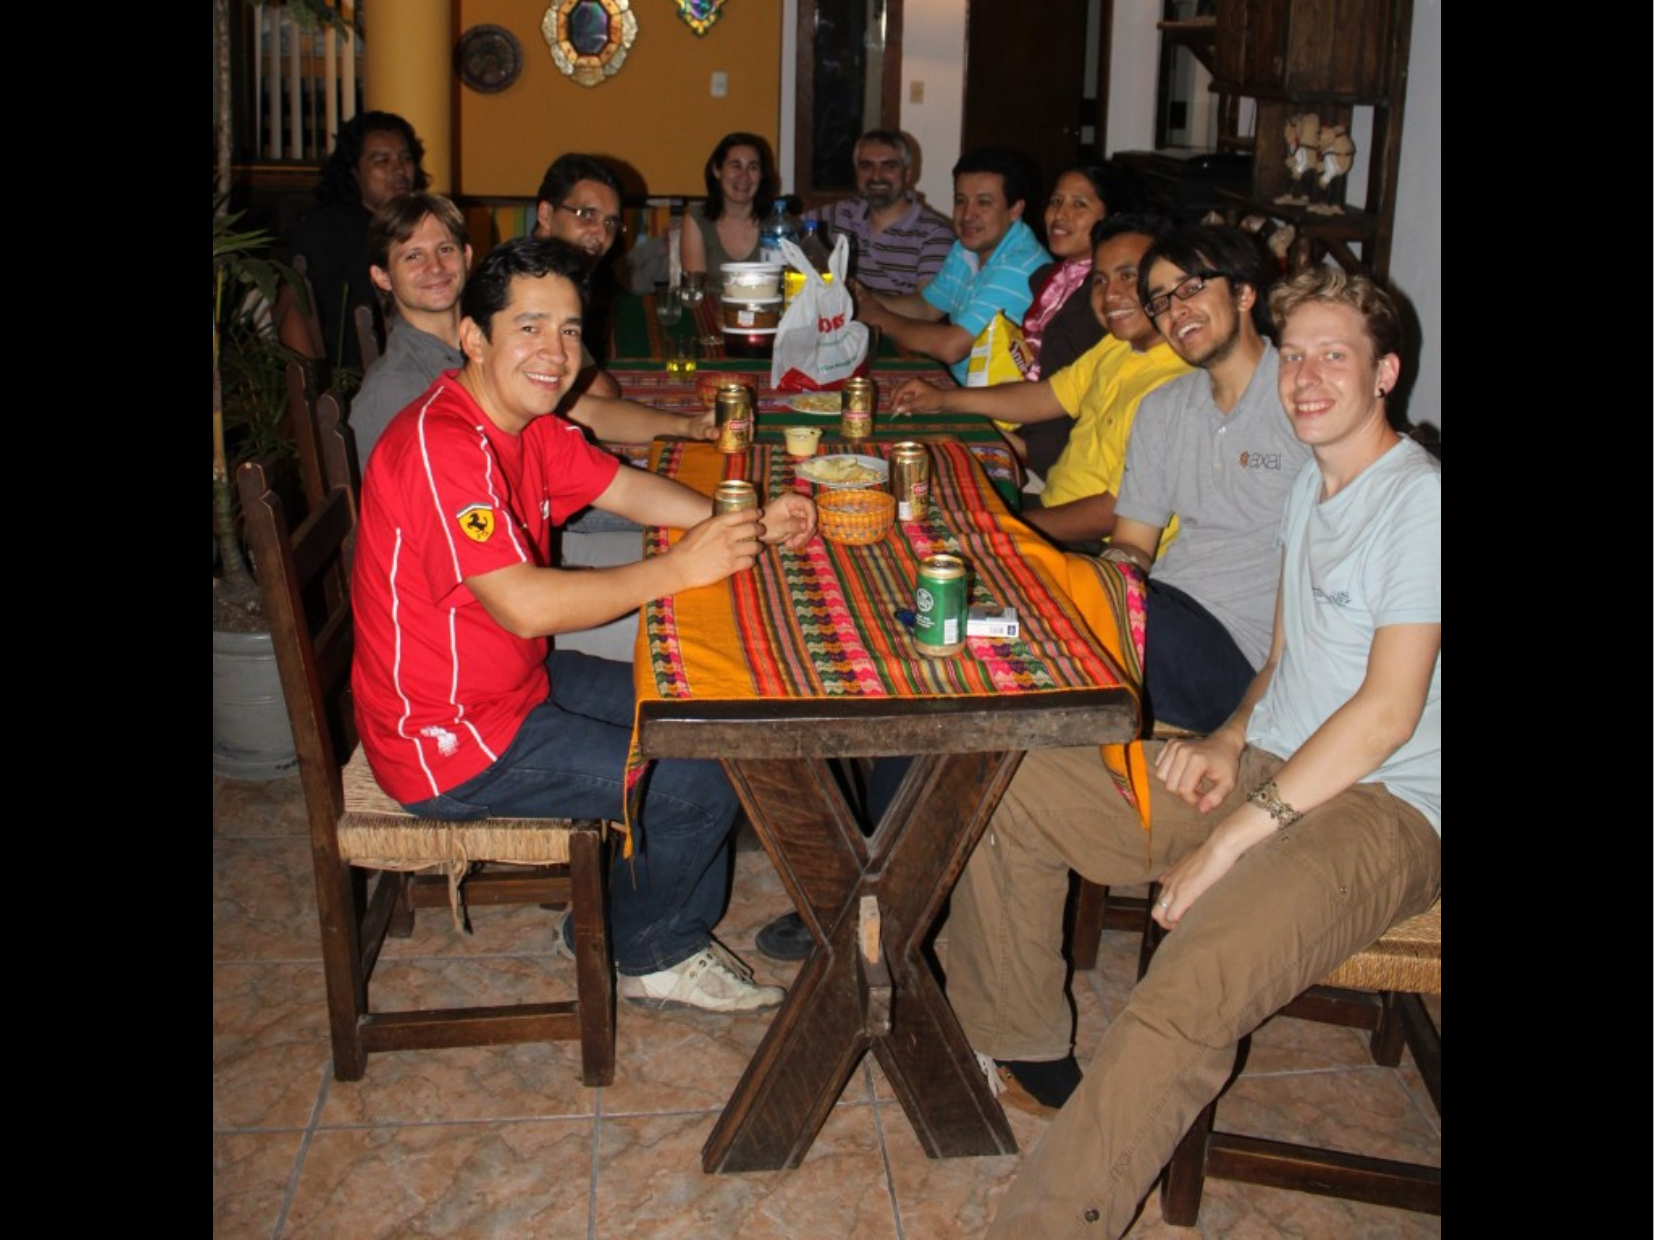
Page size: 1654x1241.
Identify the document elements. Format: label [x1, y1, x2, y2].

picture [213, 0, 1441, 1240]
